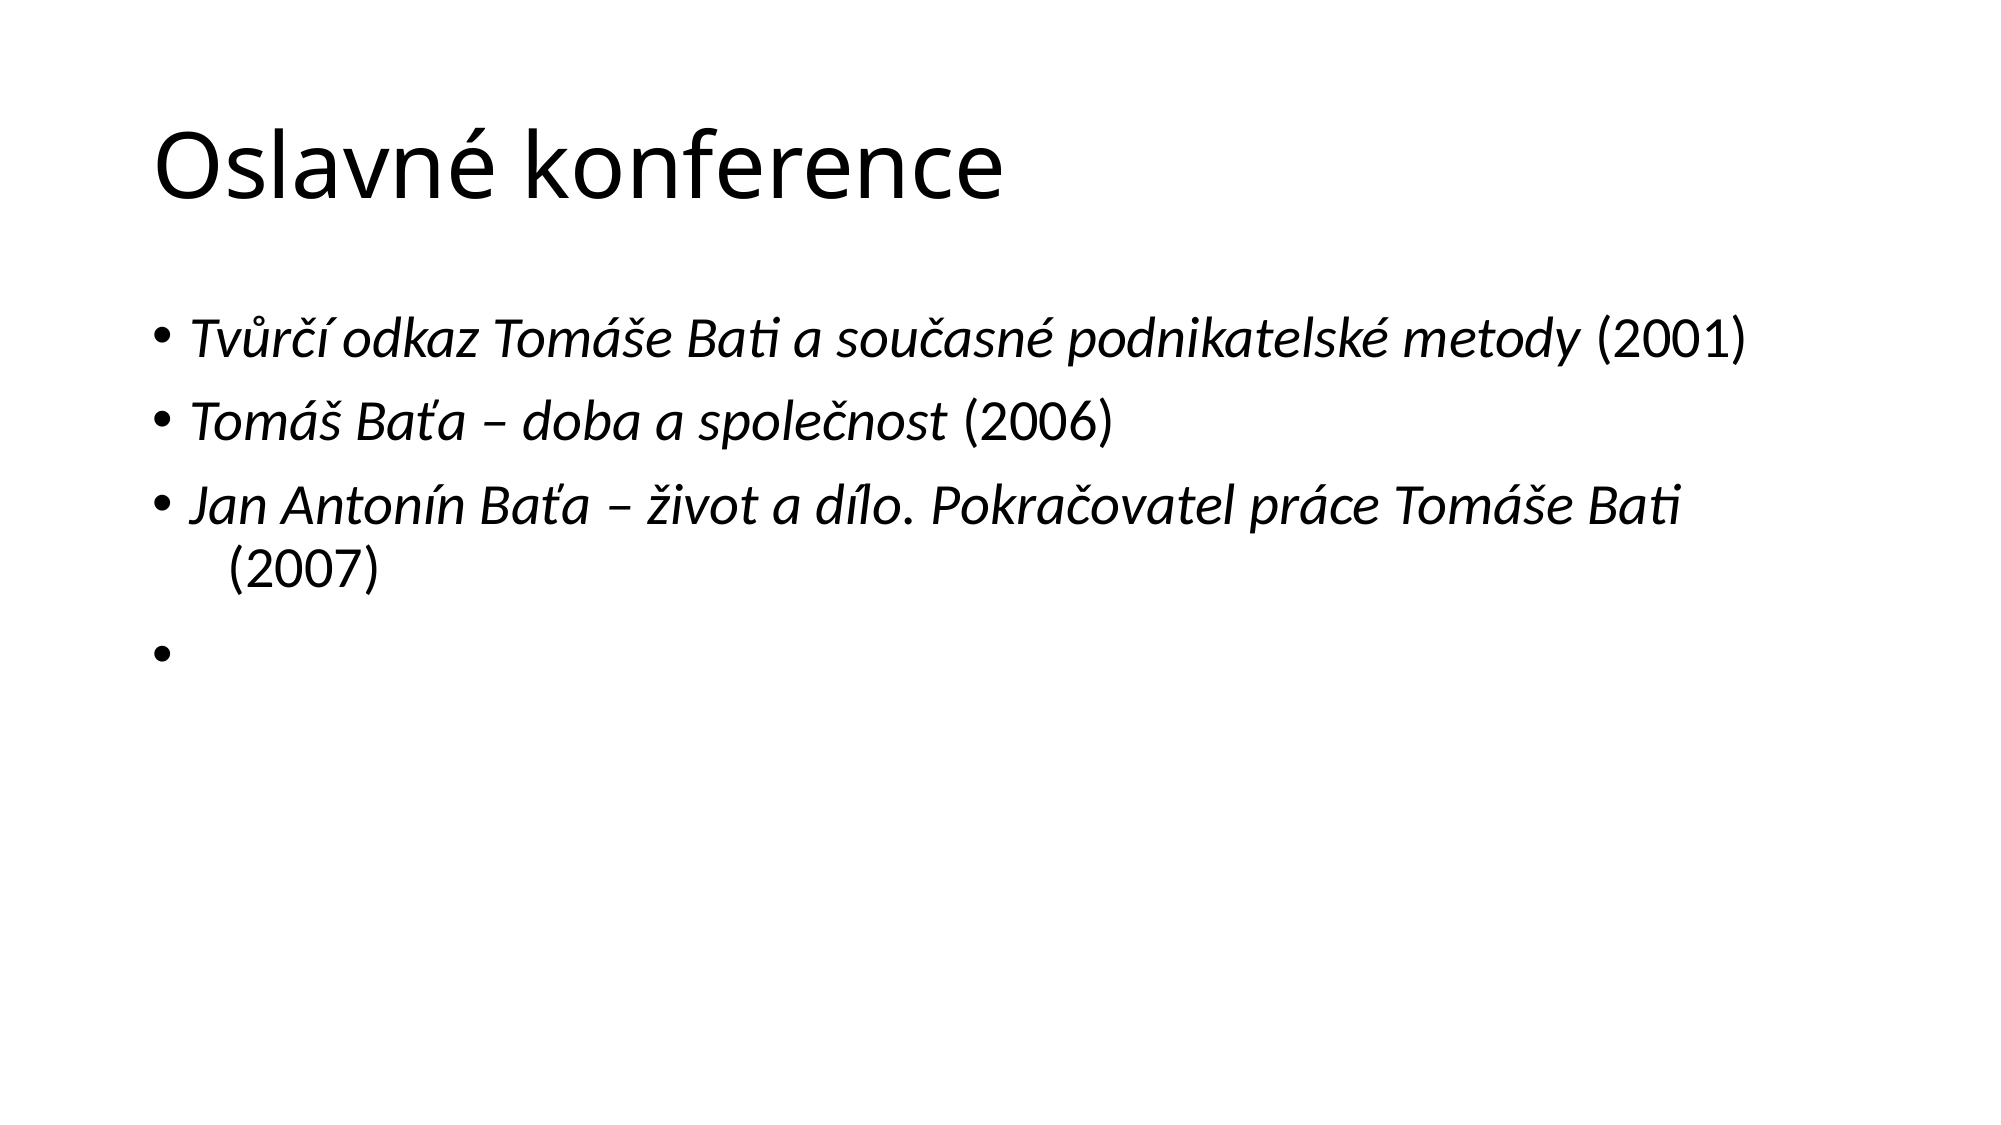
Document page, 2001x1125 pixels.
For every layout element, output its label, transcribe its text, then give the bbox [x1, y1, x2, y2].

list Tvůrčí odkaz Tomáše Bati a současné podnikatelské metody (2001) Tomáš Baťa – doba a společnost (2006) Jan Antonín Baťa – život a dílo. Pokračovatel práce Tomáše Bati (2007) [137, 299, 1863, 1014]
title Oslavné konference [137, 59, 1863, 278]
